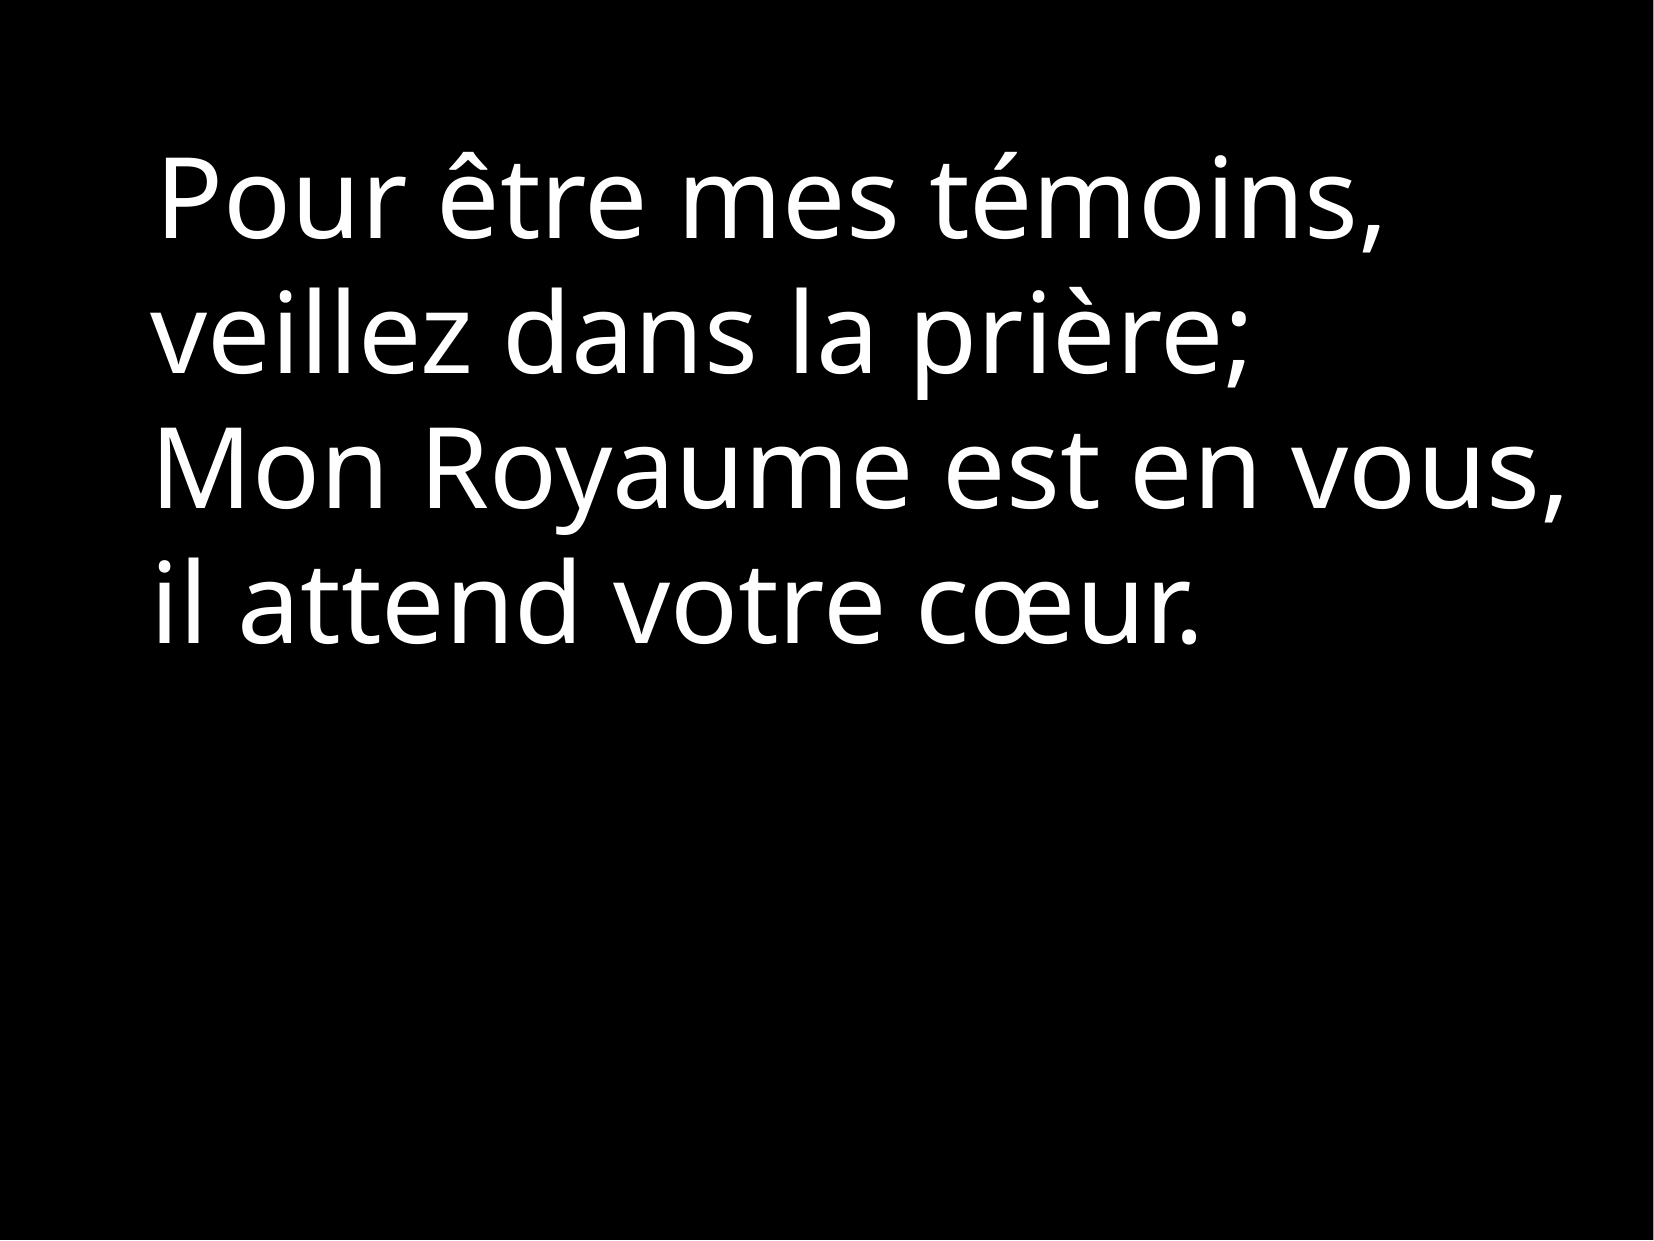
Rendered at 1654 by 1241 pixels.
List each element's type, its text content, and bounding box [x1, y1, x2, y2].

text_box Pour être mes témoins, veillez dans la prière; Mon Royaume est en vous, il attend votre cœur. [29, 88, 1625, 975]
